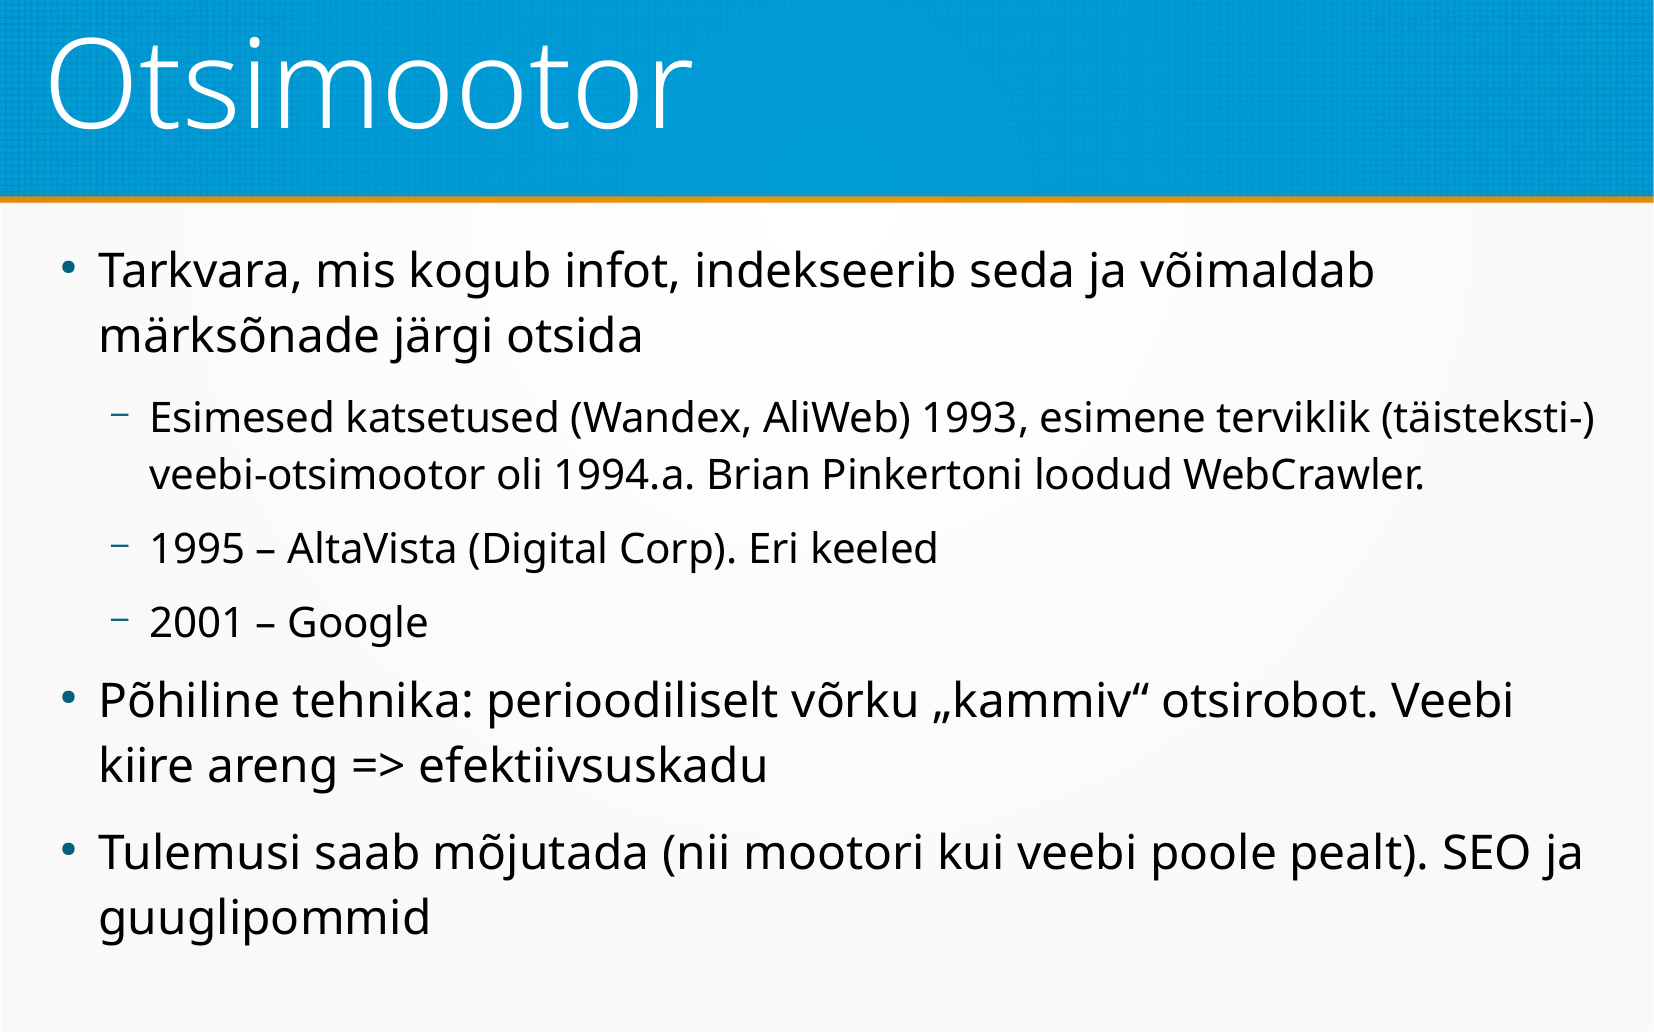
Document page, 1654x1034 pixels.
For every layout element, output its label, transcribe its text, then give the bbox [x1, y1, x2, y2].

list Tarkvara, mis kogub infot, indekseerib seda ja võimaldab märksõnade järgi otsida Esimesed katsetused (Wandex, AliWeb) 1993, esimene terviklik (täisteksti-) veebi-otsimootor oli 1994.a. Brian Pinkertoni loodud WebCrawler. 1995 – AltaVista (Digital Corp). Eri keeled 2001 – Google Põhiline tehnika: perioodiliselt võrku „kammiv“ otsirobot. Veebi kiire areng => efektiivsuskadu Tulemusi saab mõjutada (nii mootori kui veebi poole pealt). SEO ja guuglipommid [47, 236, 1607, 1002]
title Otsimootor [43, 0, 1619, 166]
picture [0, 195, 1654, 1034]
